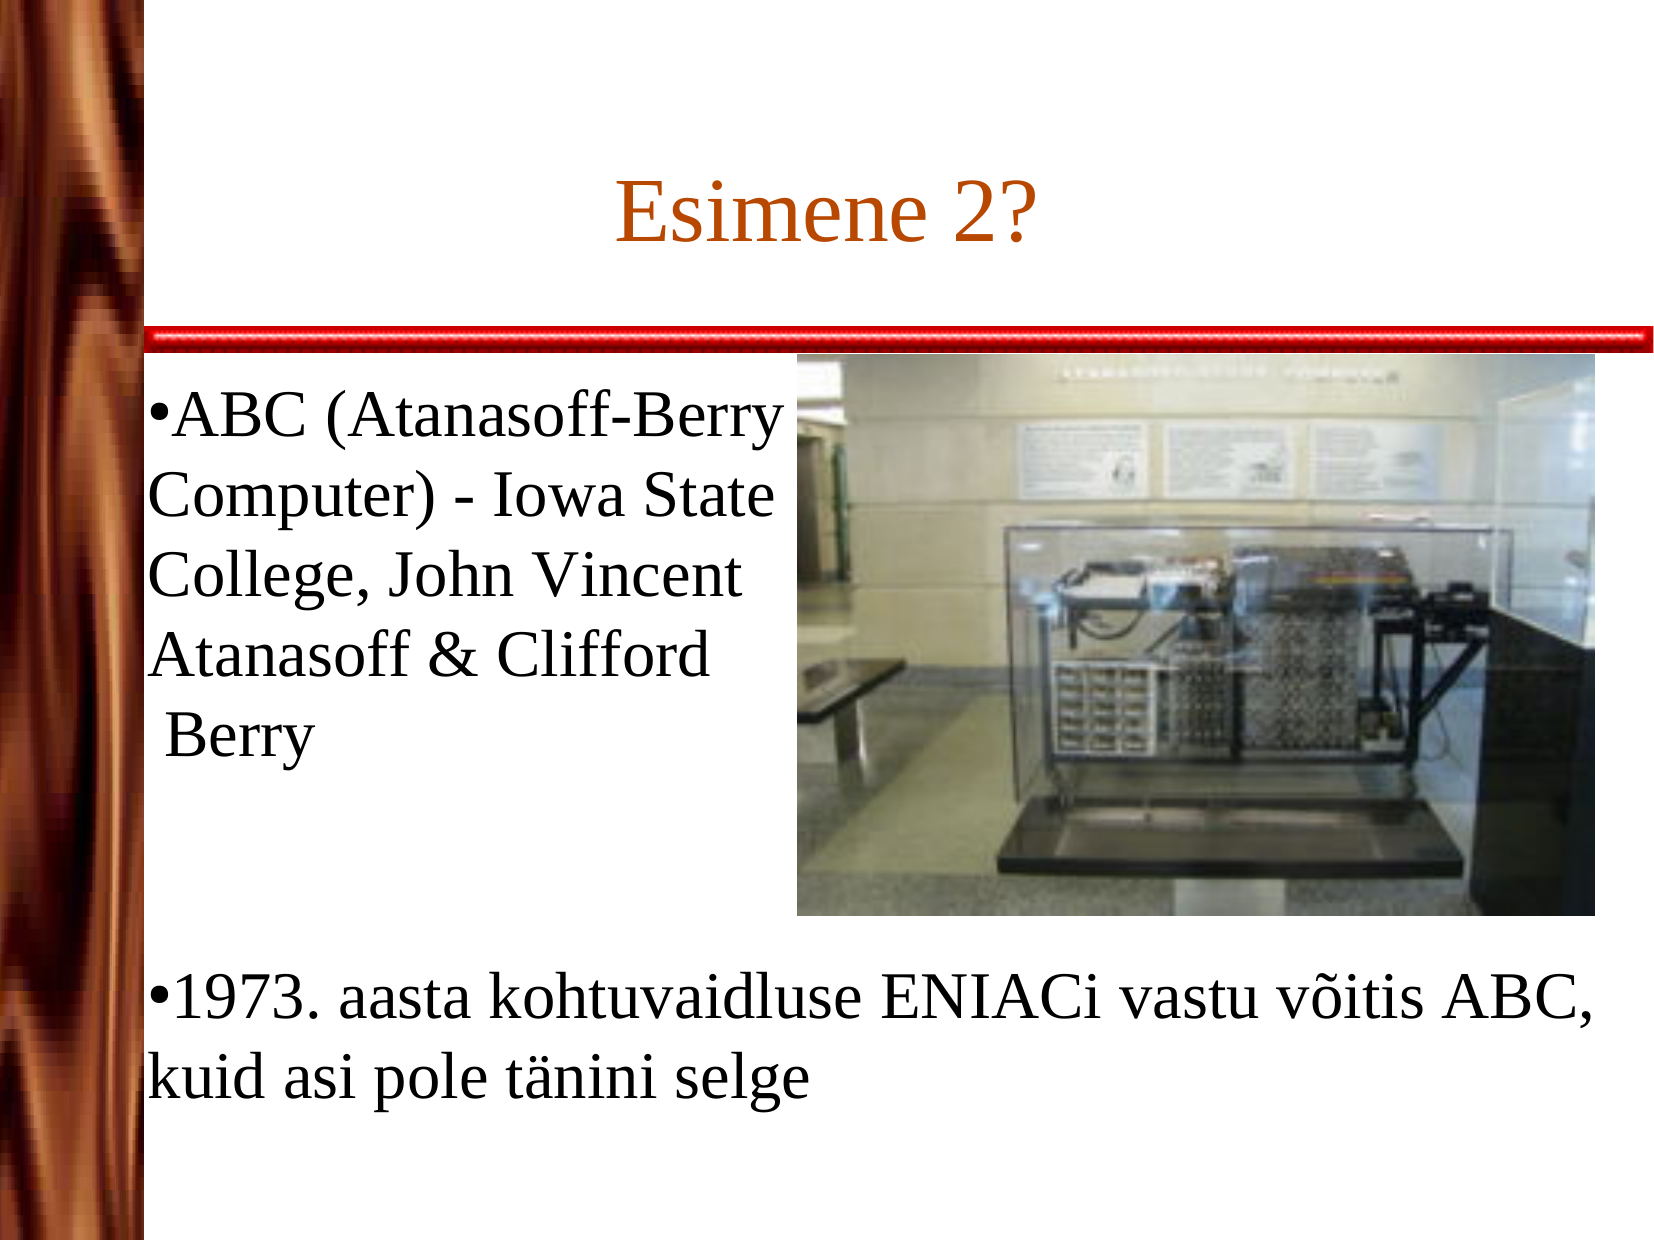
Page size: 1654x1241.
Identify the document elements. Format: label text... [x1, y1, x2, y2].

picture [797, 354, 1595, 916]
list ABC (Atanasoff-Berry Computer) - Iowa State College, John Vincent Atanasoff & Clifford Berry 1973. aasta kohtuvaidluse ENIACi vastu võitis ABC, kuid asi pole tänini selge [147, 370, 1625, 1152]
title Esimene 2? [121, 100, 1533, 312]
picture [0, 0, 1654, 1240]
